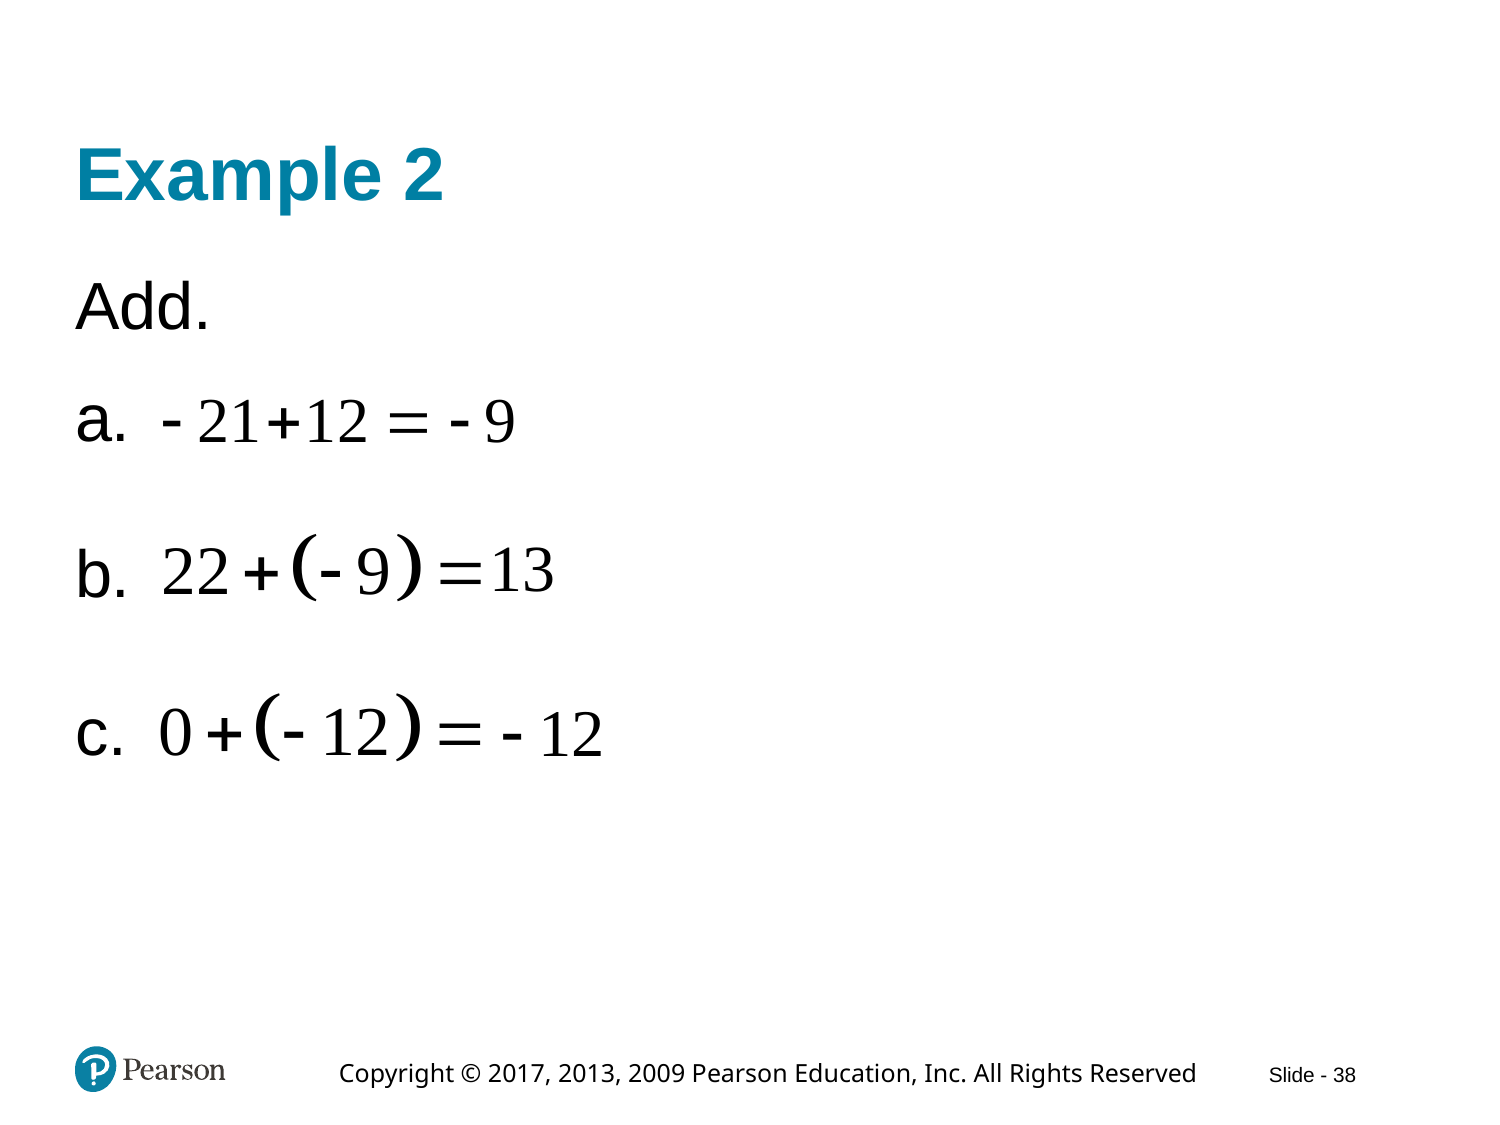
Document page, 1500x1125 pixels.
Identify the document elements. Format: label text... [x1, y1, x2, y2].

chart [444, 391, 520, 451]
chart [154, 688, 477, 788]
list Add. [75, 262, 254, 338]
list b. [75, 530, 137, 609]
chart [491, 539, 559, 600]
title Example 2 [75, 35, 1425, 216]
chart [156, 528, 475, 627]
chart [497, 703, 609, 762]
chart [157, 391, 425, 448]
list c. [75, 688, 137, 761]
list a. [75, 374, 137, 459]
